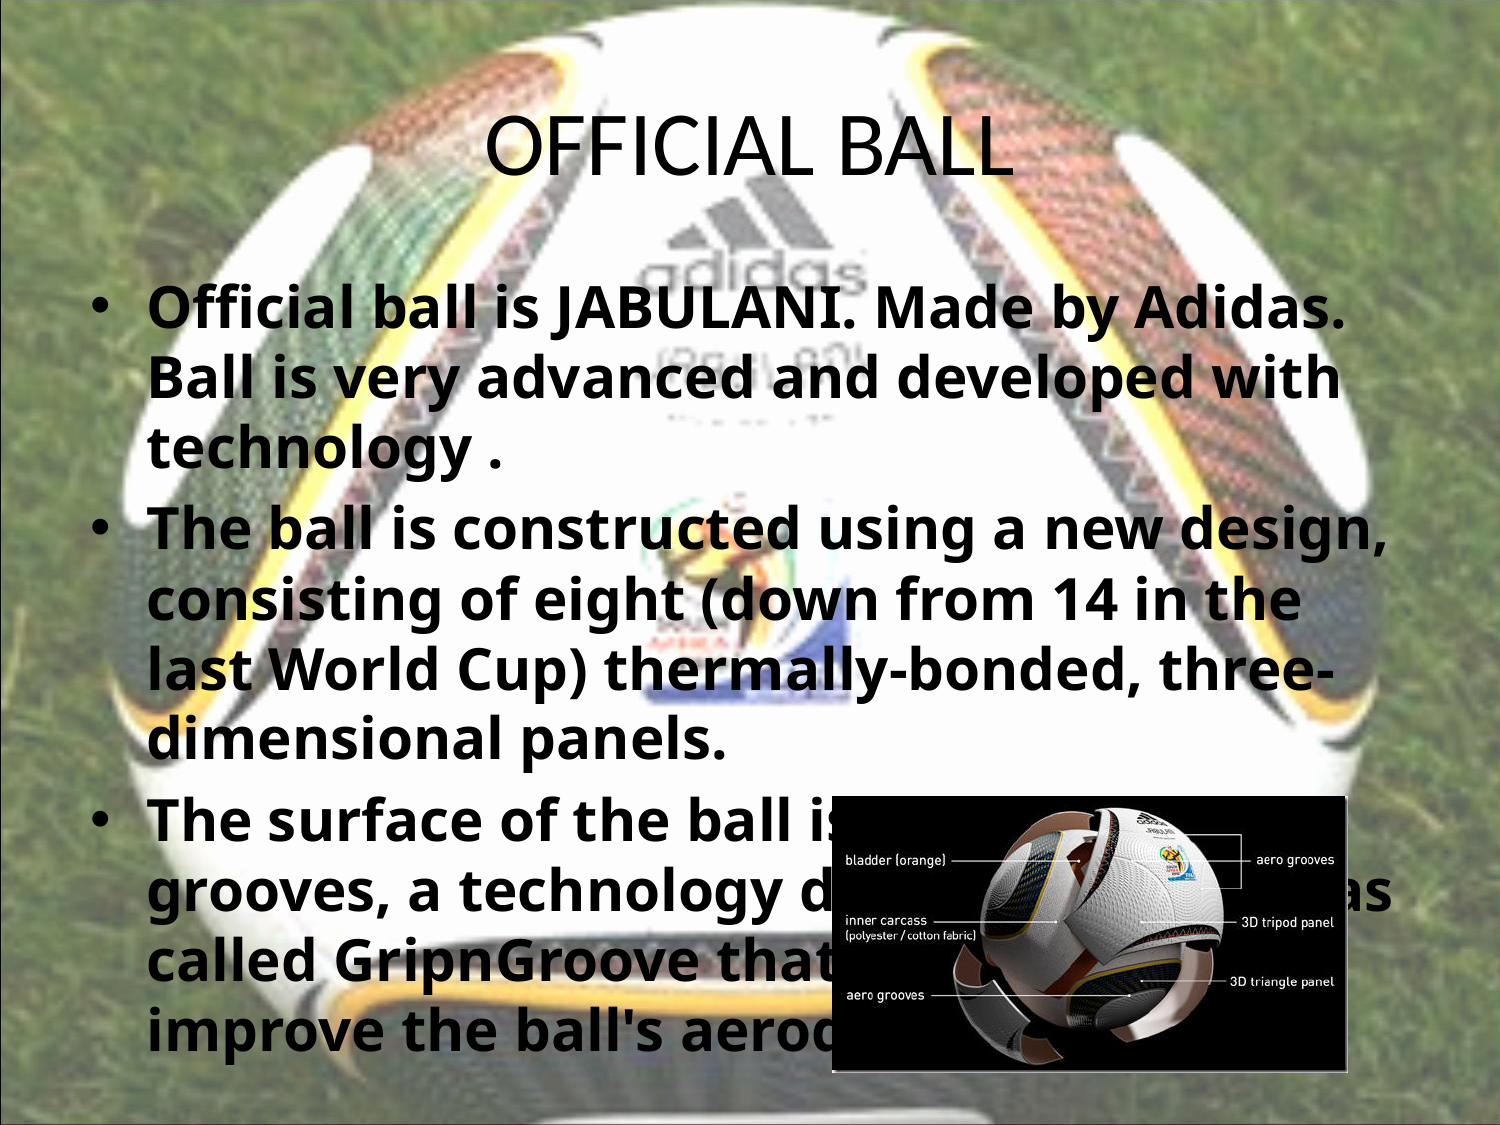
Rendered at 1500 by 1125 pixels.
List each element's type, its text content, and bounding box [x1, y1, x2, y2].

title OFFICIAL BALL [75, 45, 1425, 233]
list Official ball is JABULANI. Made by Adidas. Ball is very advanced and developed with technology . The ball is constructed using a new design, consisting of eight (down from 14 in the last World Cup) thermally-bonded, three-dimensional panels. The surface of the ball is textured with grooves, a technology developed by Adidas called GripnGroove that is intended to improve the ball's aerodynamics. [75, 262, 1425, 1005]
picture [0, 0, 1500, 1125]
